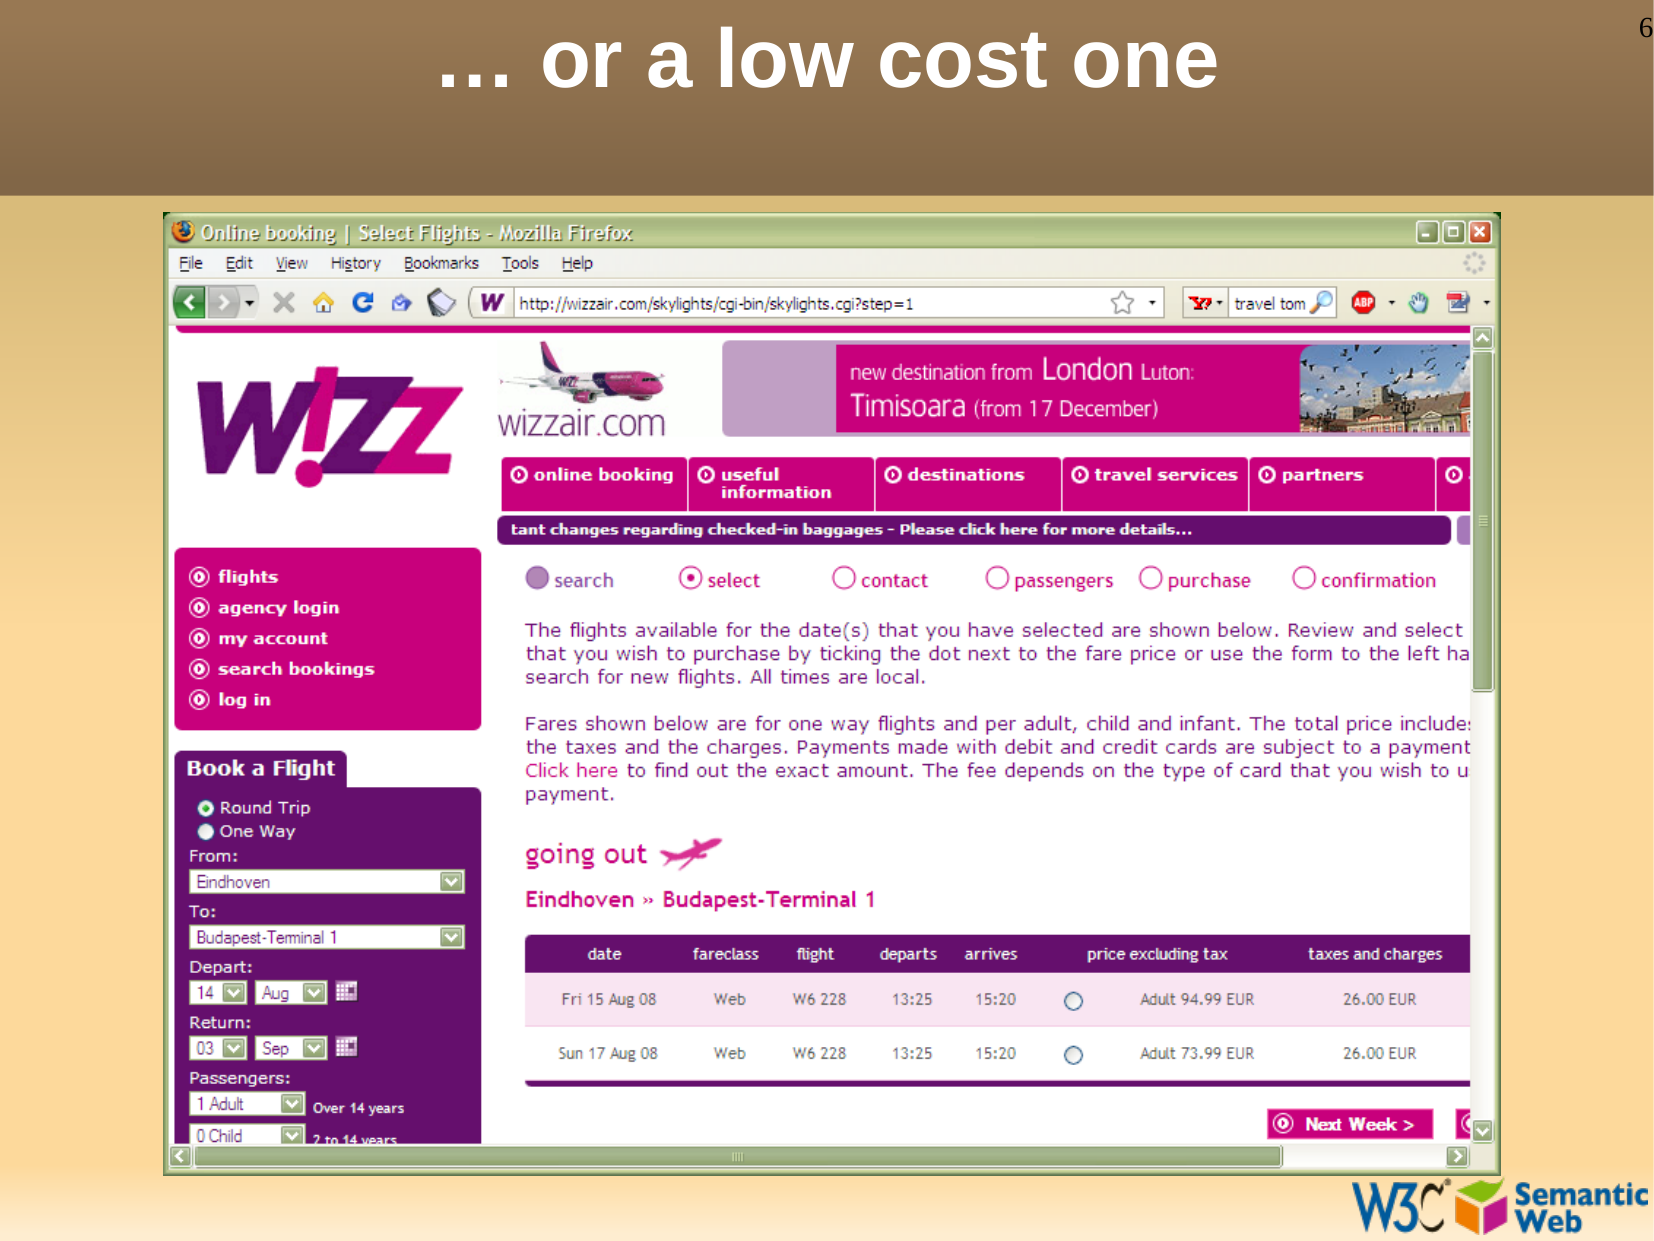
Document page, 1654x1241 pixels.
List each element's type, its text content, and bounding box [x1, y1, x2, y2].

title … or a low cost one [0, 0, 1654, 119]
picture [0, 119, 1654, 1241]
